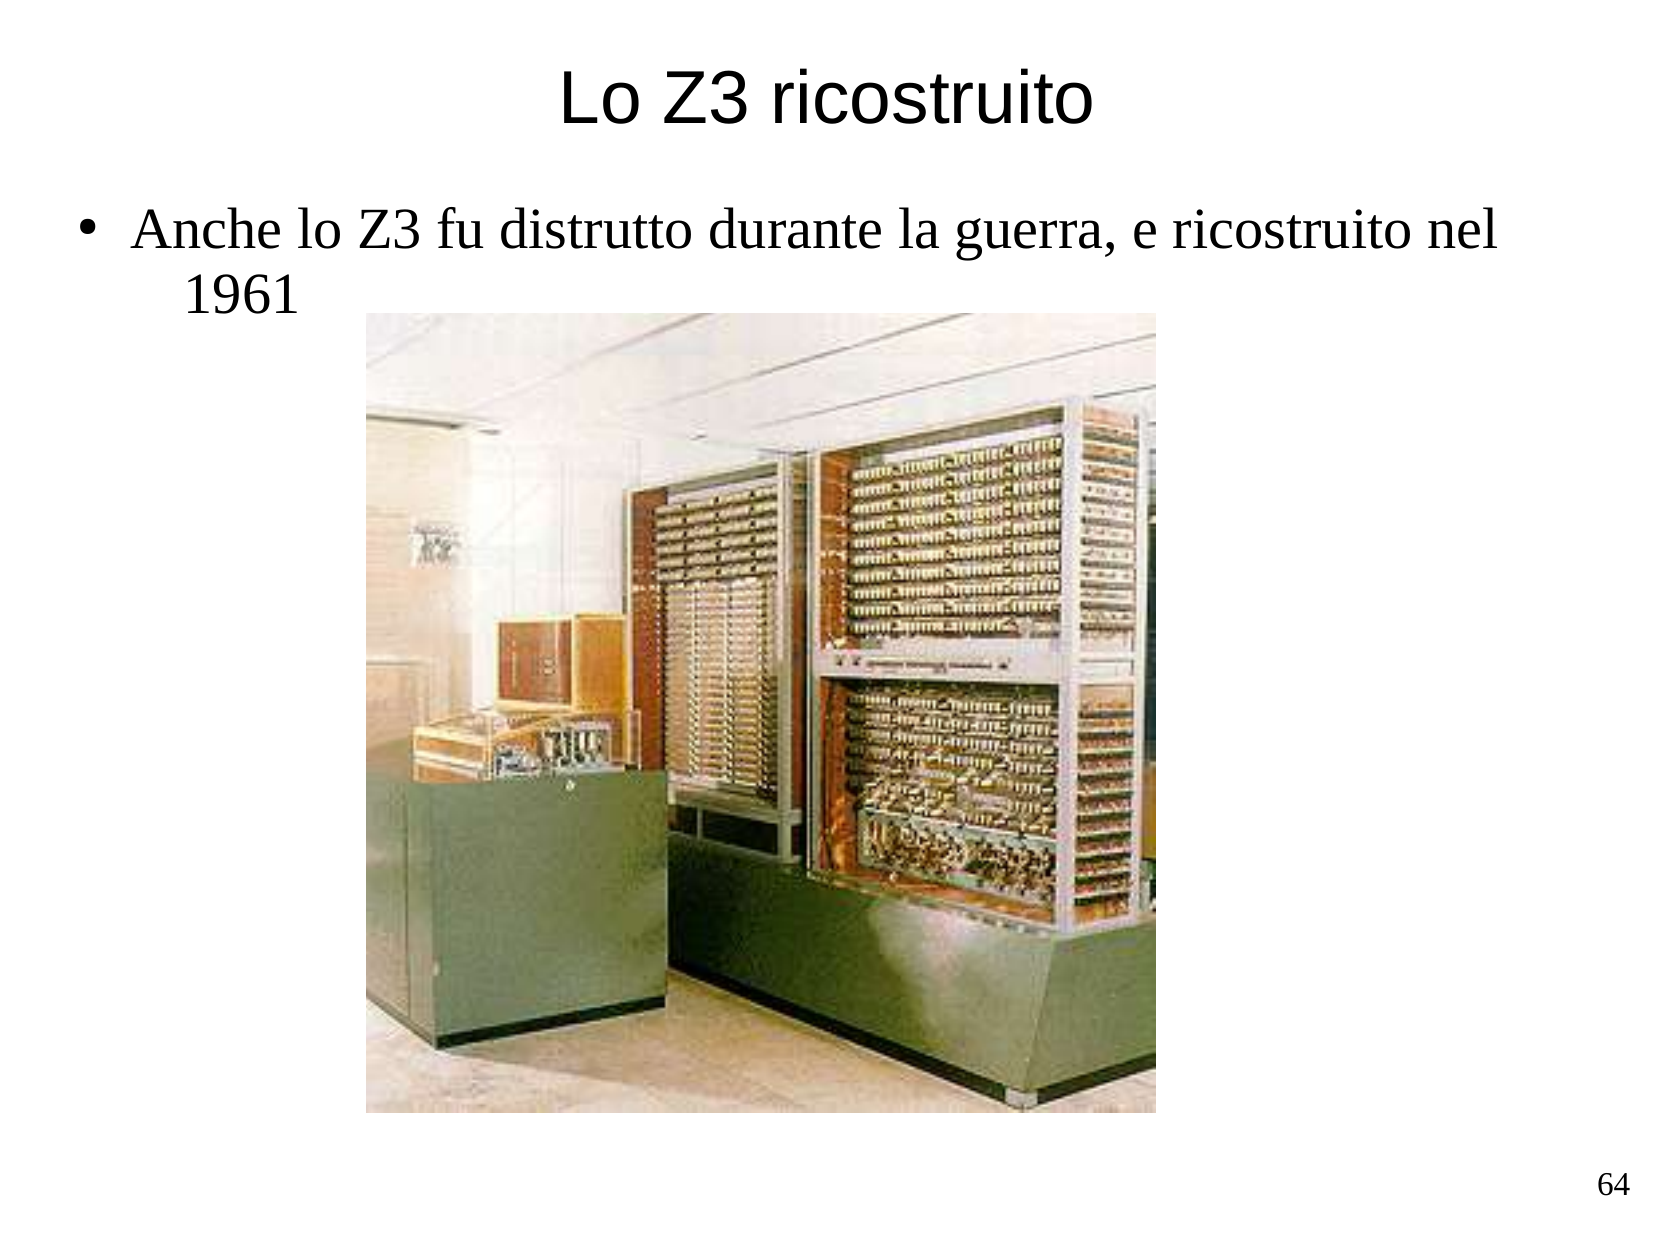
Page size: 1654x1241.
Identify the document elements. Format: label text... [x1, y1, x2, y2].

list Anche lo Z3 fu distrutto durante la guerra, e ricostruito nel 1961 [42, 196, 1612, 1187]
title Lo Z3 ricostruito [37, 30, 1617, 166]
picture [366, 313, 1156, 1113]
